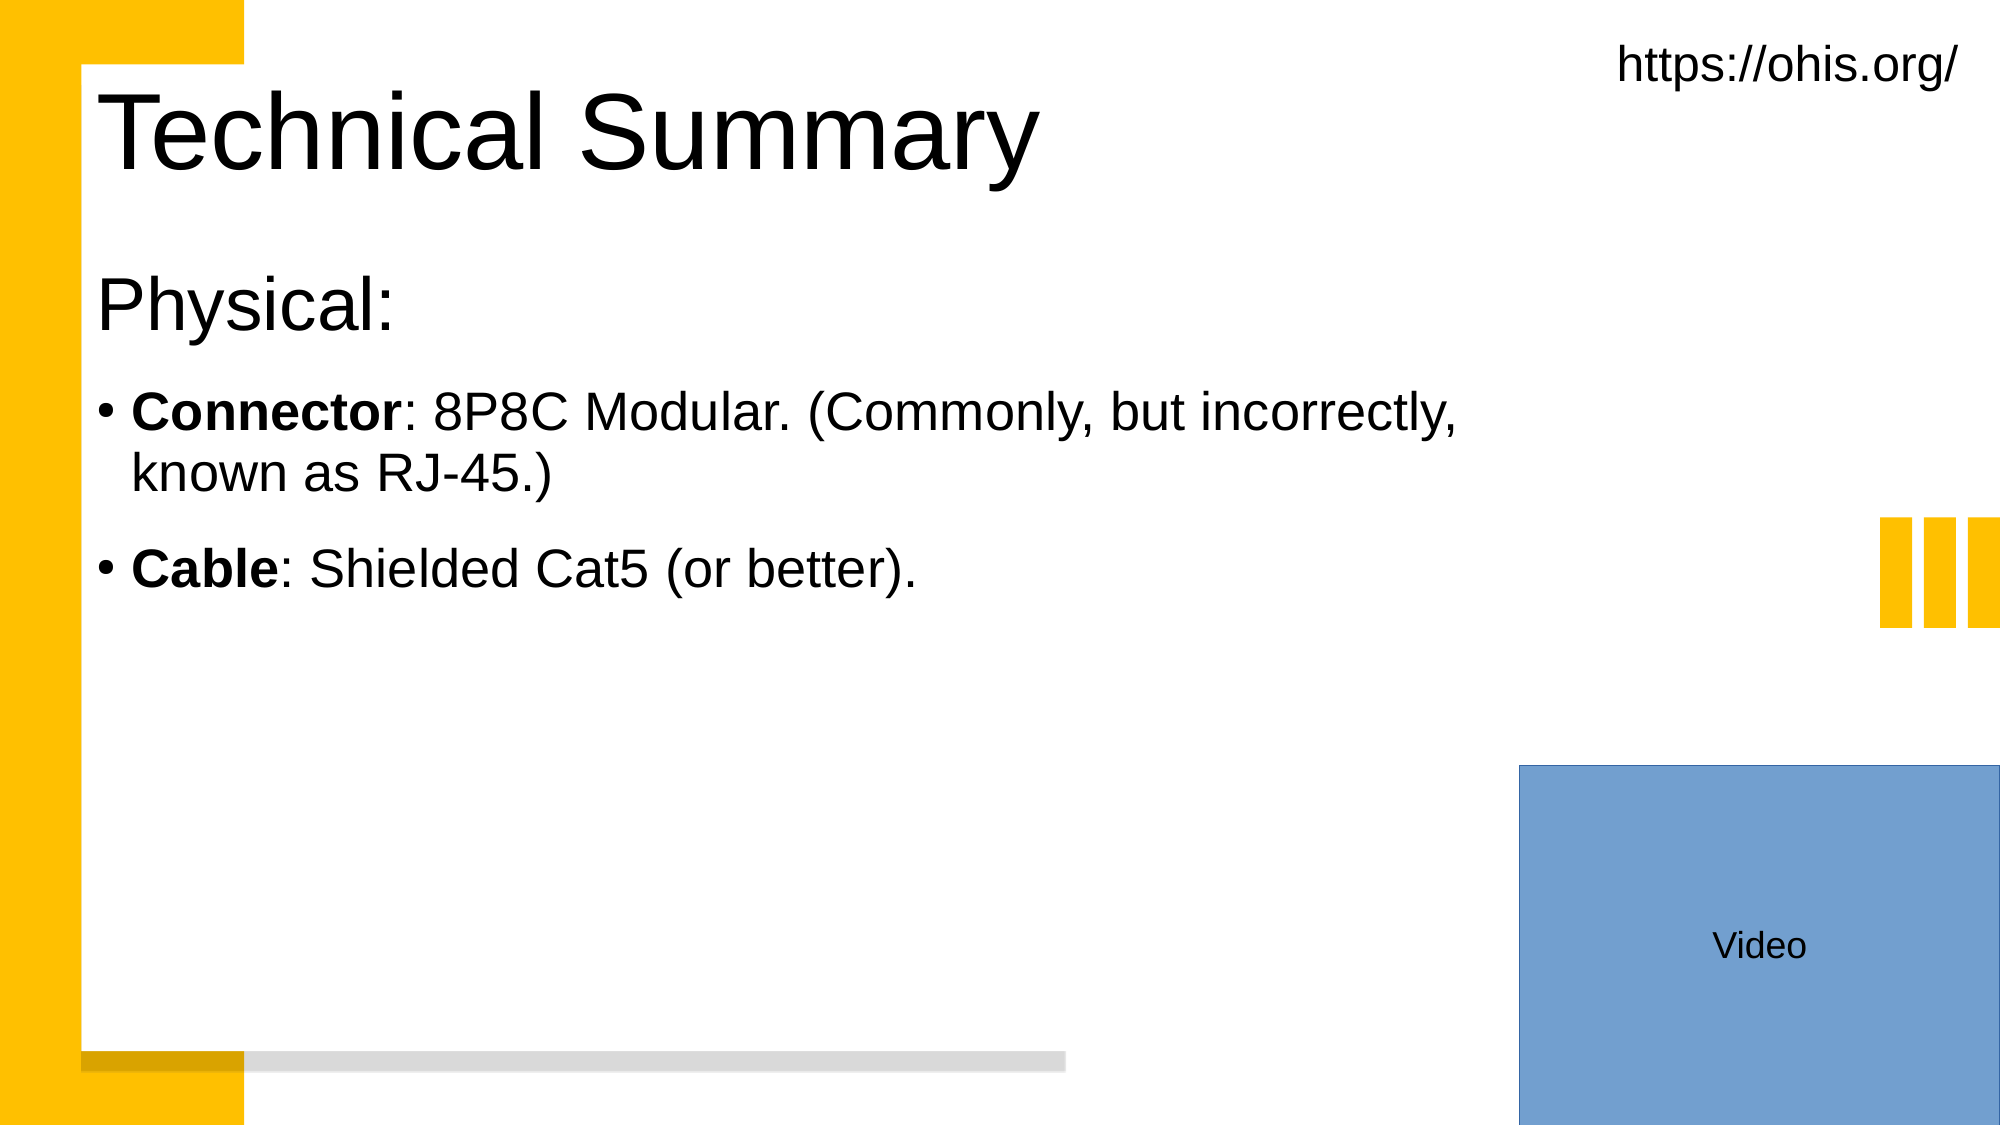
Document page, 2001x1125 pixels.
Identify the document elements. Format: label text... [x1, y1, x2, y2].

text_box https://ohis.org/ [1590, 29, 1974, 105]
text_box Video [1519, 765, 2000, 1125]
text_box Technical Summary [81, 64, 1921, 201]
text_box Physical: Connector: 8P8C Modular. (Commonly, but incorrectly, known as RJ-45.) Cable: Shielded Cat5 (or better). [81, 254, 1516, 1041]
text_box [0, 0, 2000, 1125]
